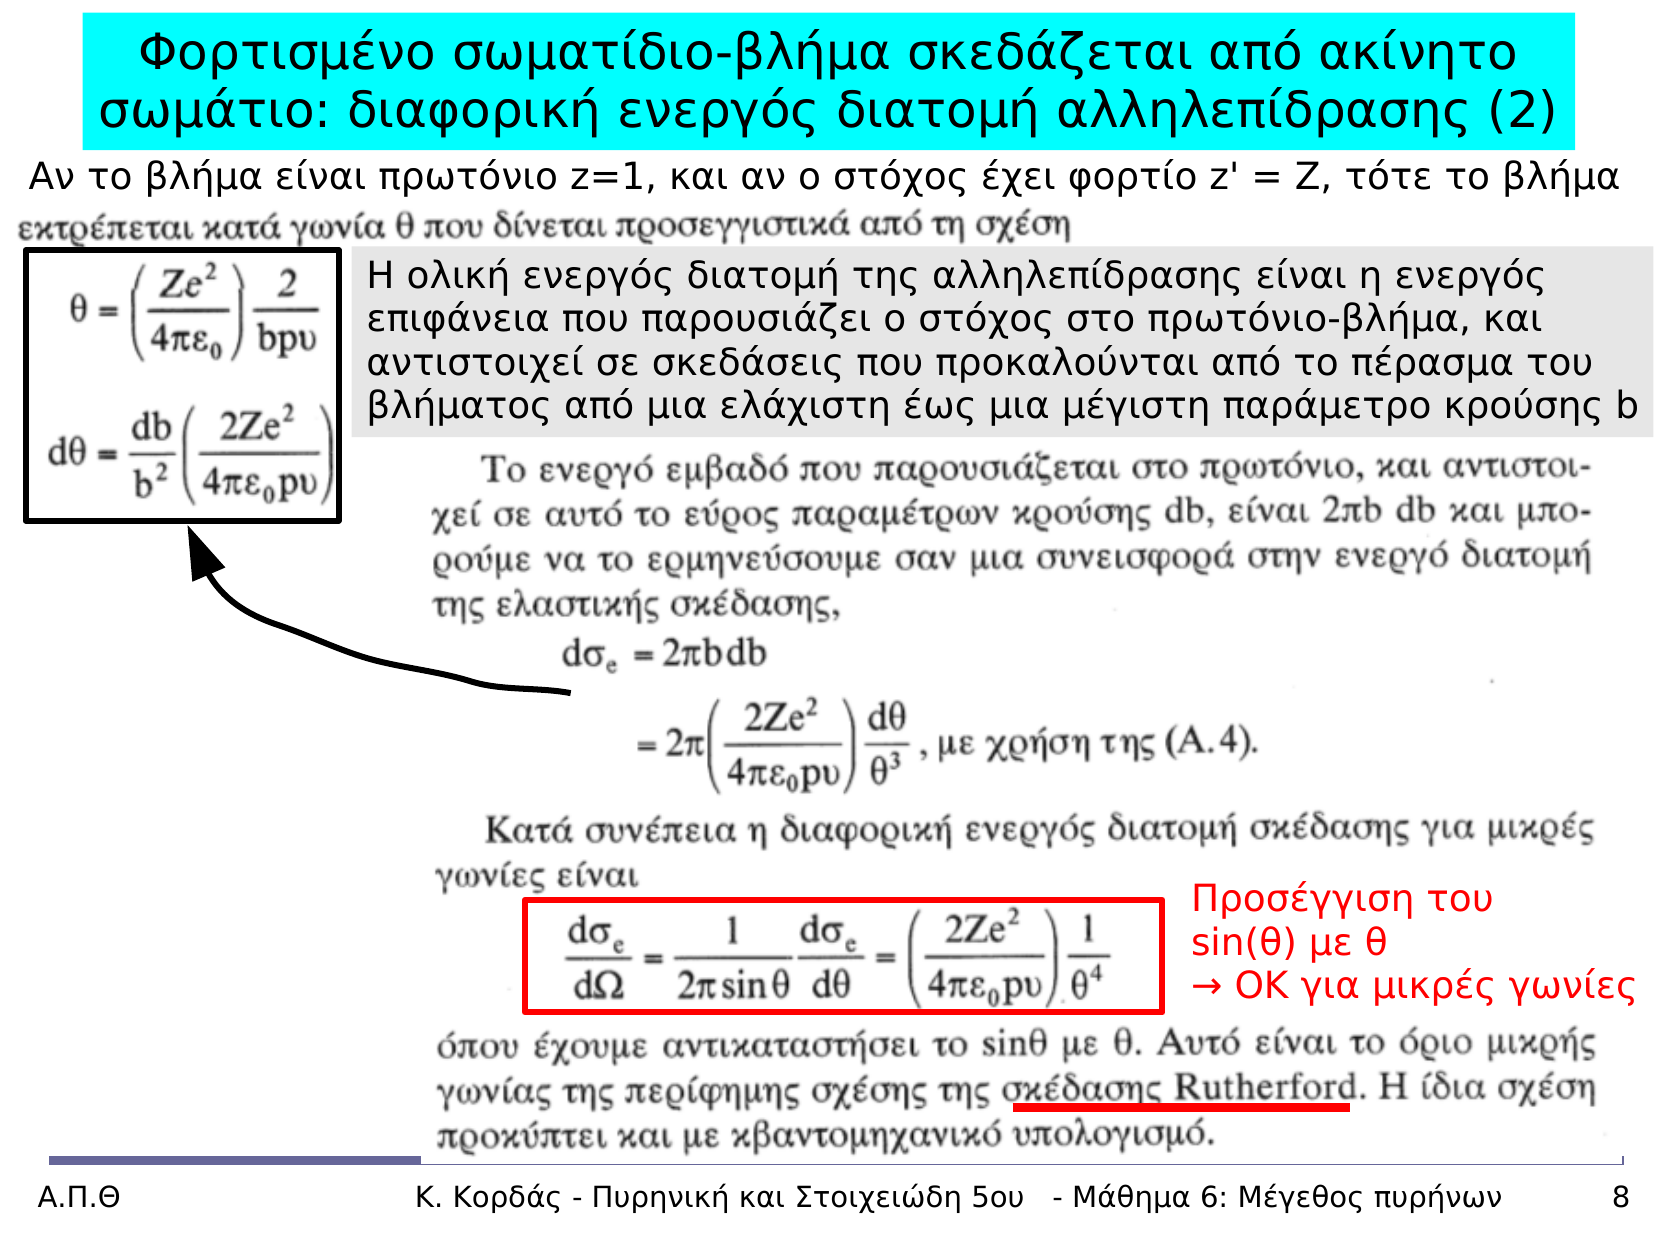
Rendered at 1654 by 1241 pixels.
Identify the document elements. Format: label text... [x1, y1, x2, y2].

text_box Η ολική ενεργός διατομή της αλληλεπίδρασης είναι η ενεργός επιφάνεια που παρουσιάζει ο στόχος στο πρωτόνιο-βλήμα, και αντιστοιχεί σε σκεδάσεις που προκαλούνται από το πέρασμα του βλήματος από μια ελάχιστη έως μια μέγιστη παράμετρο κρούσης b [351, 246, 1654, 438]
picture [13, 206, 1088, 370]
picture [29, 253, 336, 370]
picture [38, 400, 336, 508]
picture [421, 442, 1622, 1164]
text_box Προσέγγιση του sin(θ) με θ → ΟΚ για μικρές γωνίες [1176, 869, 1654, 1017]
title Φορτισμένο σωματίδιο-βλήμα σκεδάζεται από ακίνητο σωμάτιο: διαφορική ενεργός διατομή αλληλεπίδρασης (2) [82, 12, 1576, 147]
text_box Aν το βλήμα είναι πρωτόνιο z=1, και αν ο στόχος έχει φορτίο z' = Z, τότε το βλήμα [13, 147, 1638, 207]
